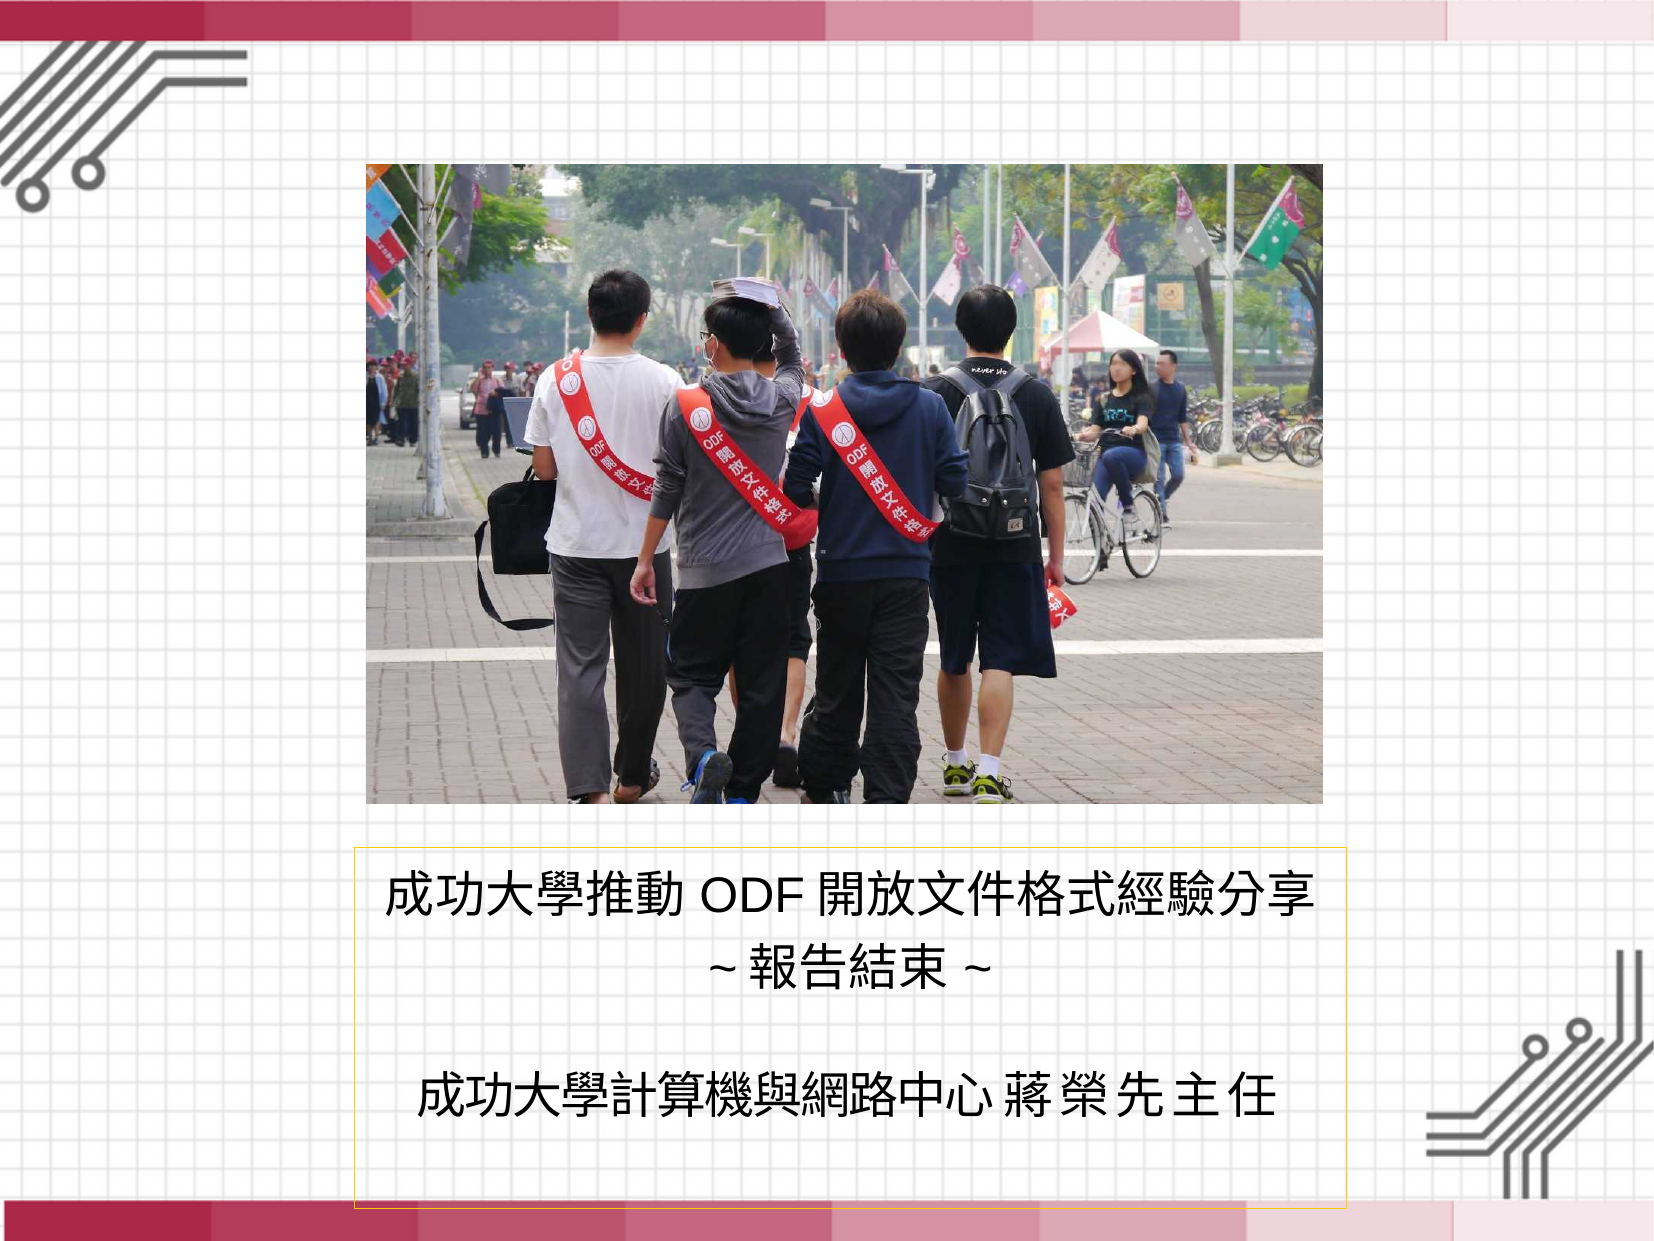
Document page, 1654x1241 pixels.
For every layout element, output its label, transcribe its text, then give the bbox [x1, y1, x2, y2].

picture [0, 0, 1654, 1241]
text_box 成功大學推動ODF開放文件格式經驗分享 ~報告結束~ 成功大學計算機與網路中心 蔣榮先主任 [354, 847, 1347, 1171]
